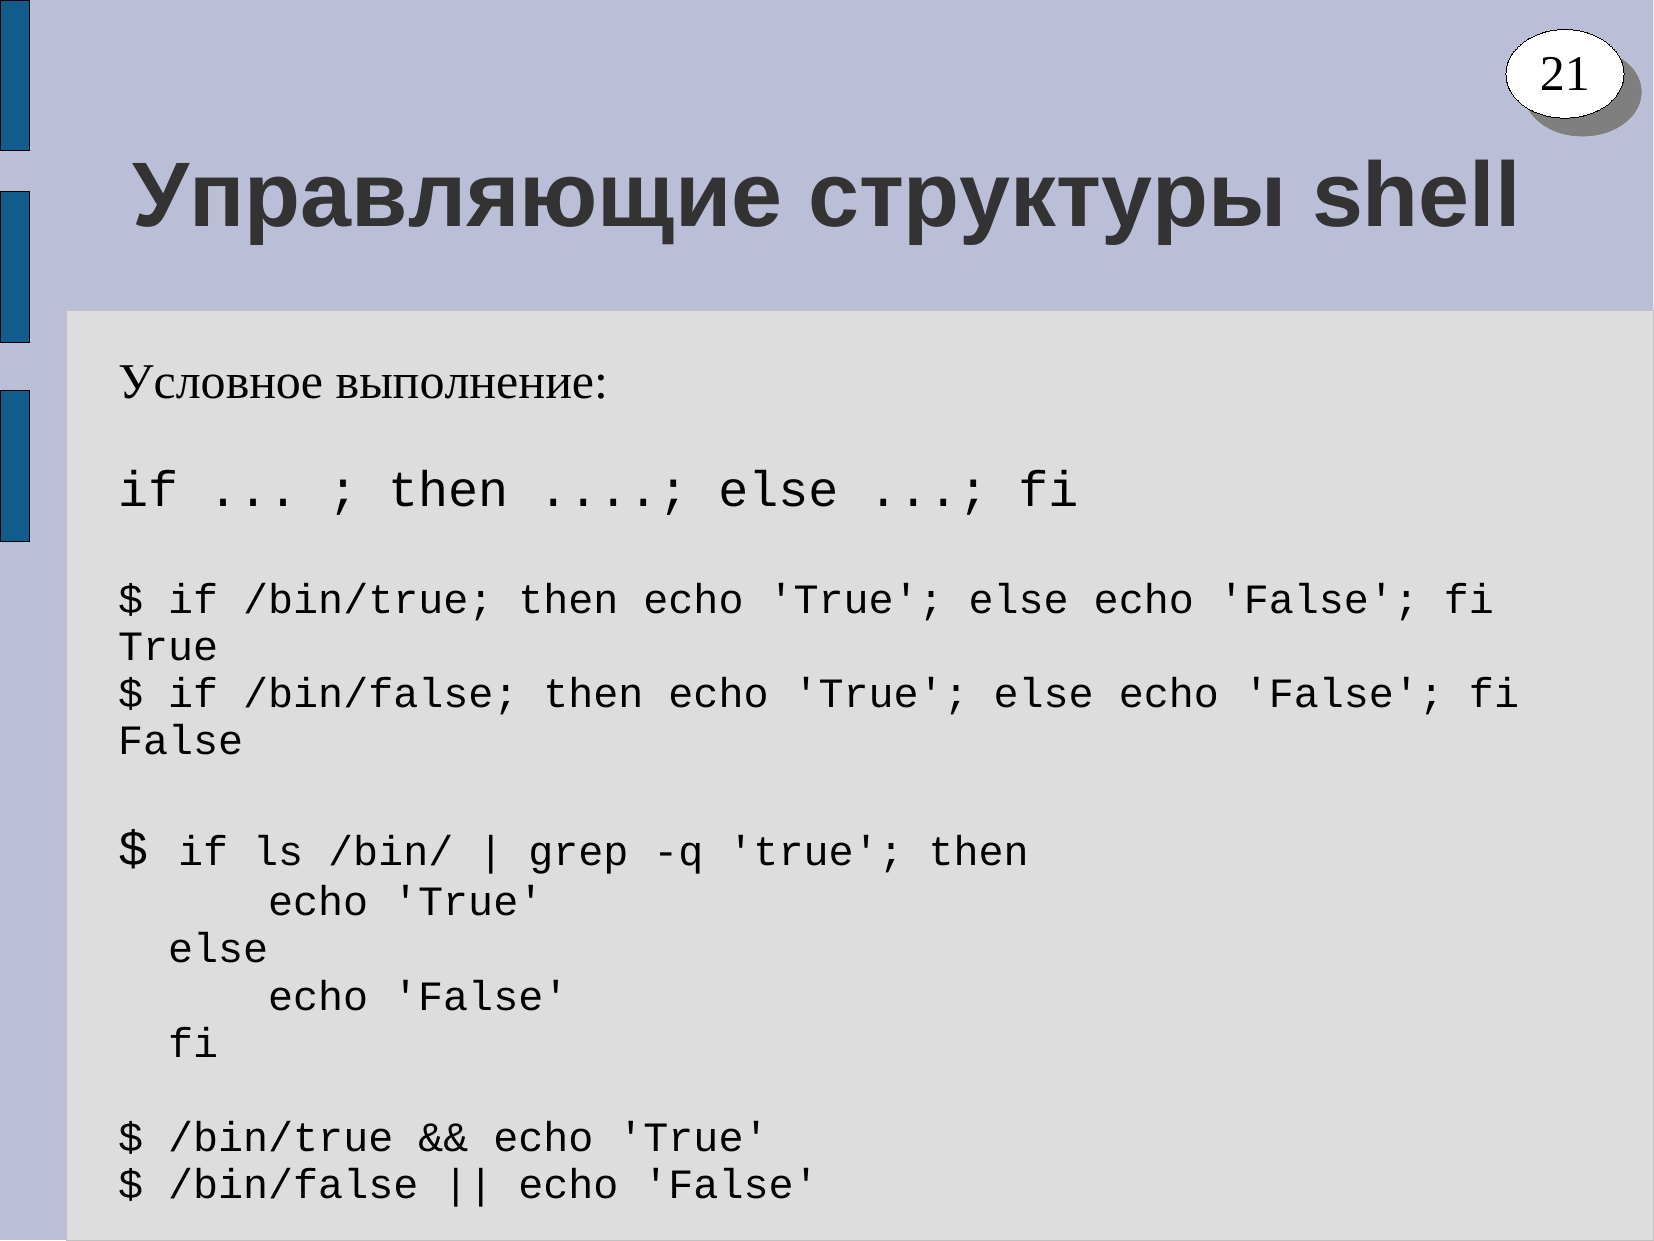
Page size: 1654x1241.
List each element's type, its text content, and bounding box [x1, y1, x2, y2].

title Управляющие структуры shell [121, 91, 1534, 299]
text_box Условное выполнение: if ... ; then ....; else ...; fi $ if /bin/true; then echo 'True'; else echo 'False'; fi True $ if /bin/false; then echo 'True'; else echo 'False'; fi False $ if ls /bin/ | grep -q 'true'; then echo 'True' else echo 'False' fi $ /bin/true && echo 'True' $ /bin/false || echo 'False' [118, 354, 1522, 1231]
text_box 21 [1505, 29, 1625, 119]
